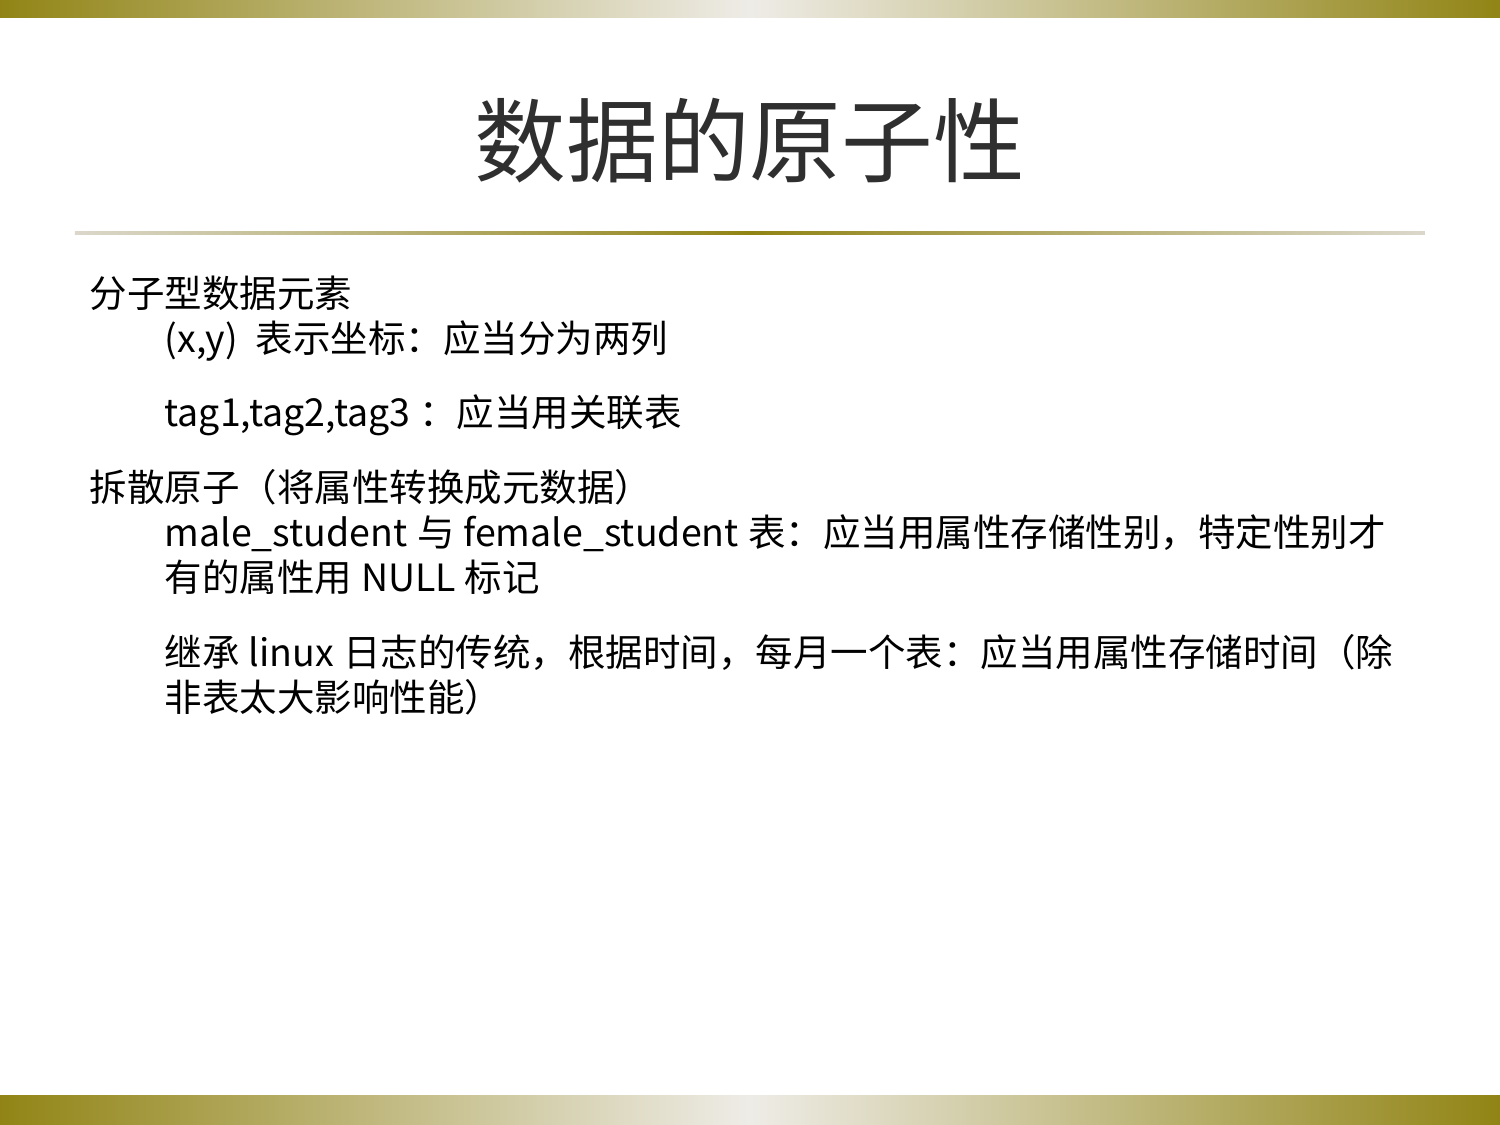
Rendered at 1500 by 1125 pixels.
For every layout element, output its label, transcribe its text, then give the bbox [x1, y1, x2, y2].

title 数据的原子性 [75, 45, 1425, 233]
list 分子型数据元素 (x,y) 表示坐标：应当分为两列 tag1,tag2,tag3：应当用关联表 拆散原子（将属性转换成元数据） male_student与female_student表：应当用属性存储性别，特定性别才有的属性用NULL标记 继承linux日志的传统，根据时间，每月一个表：应当用属性存储时间（除非表太大影响性能） [75, 262, 1425, 1032]
